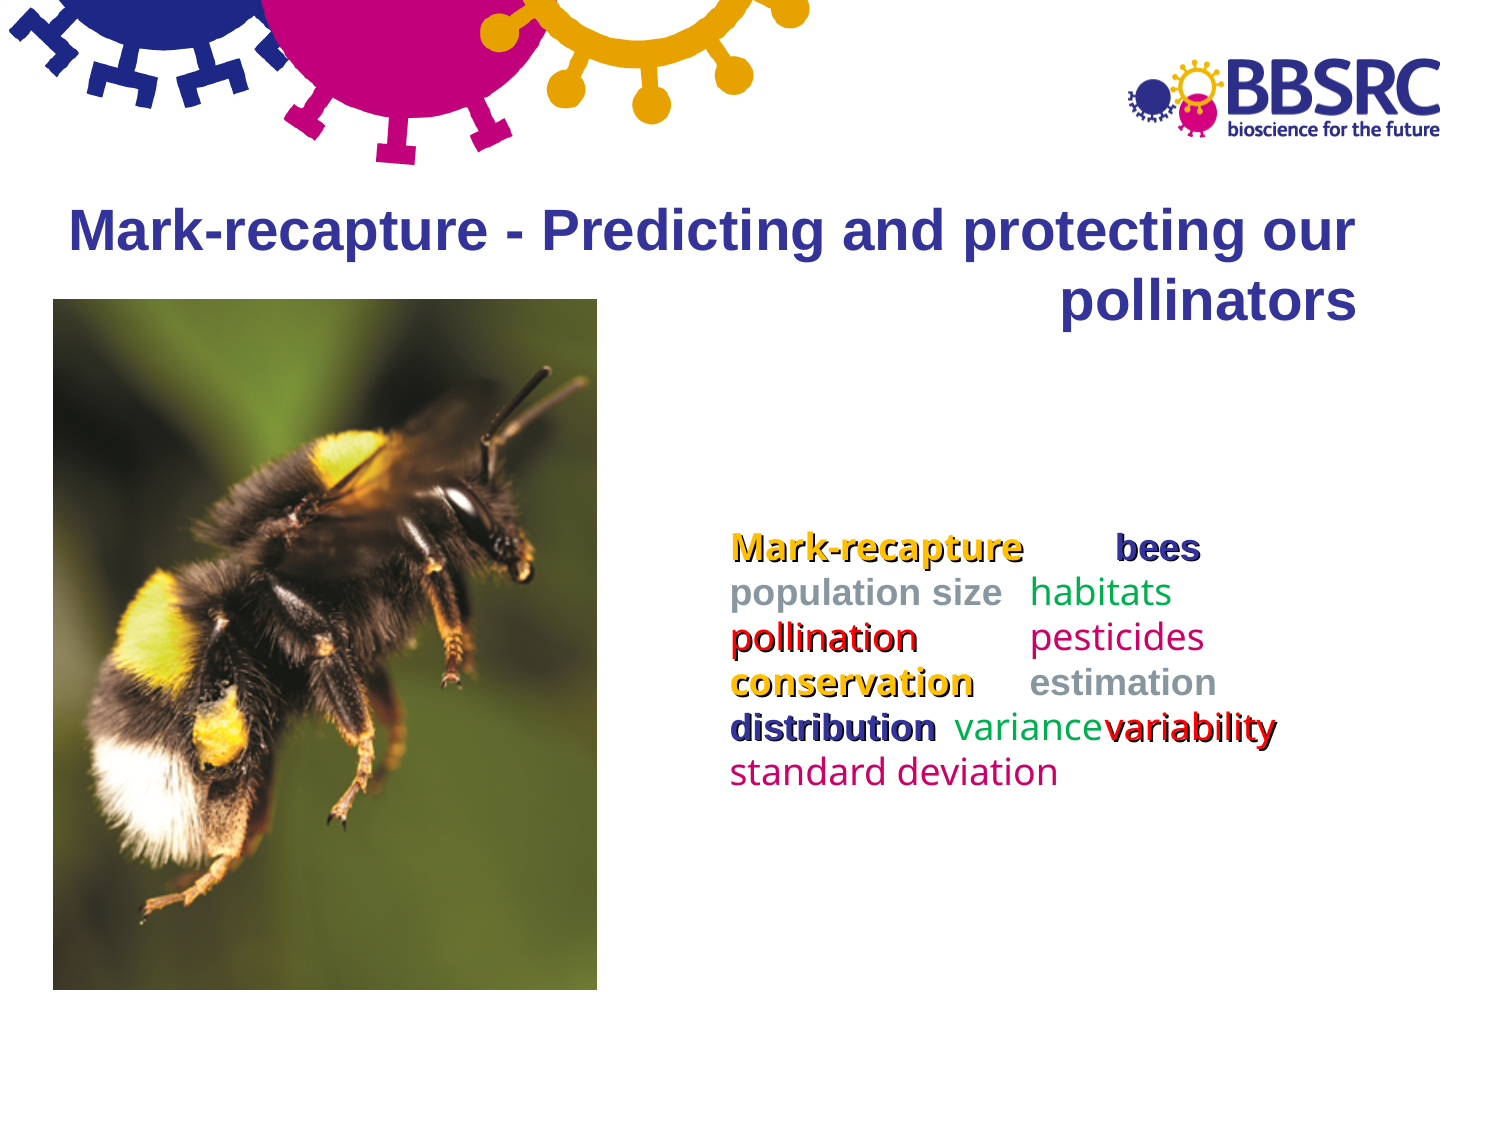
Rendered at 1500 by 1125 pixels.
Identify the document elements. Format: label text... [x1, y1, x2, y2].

text_box Mark-recapture bees population size habitats pollination pesticides conservation estimation distribution variance variability standard deviation [715, 515, 1388, 800]
text_box Mark-recapture - Predicting and protecting our pollinators [53, 184, 1424, 341]
picture [53, 299, 597, 990]
